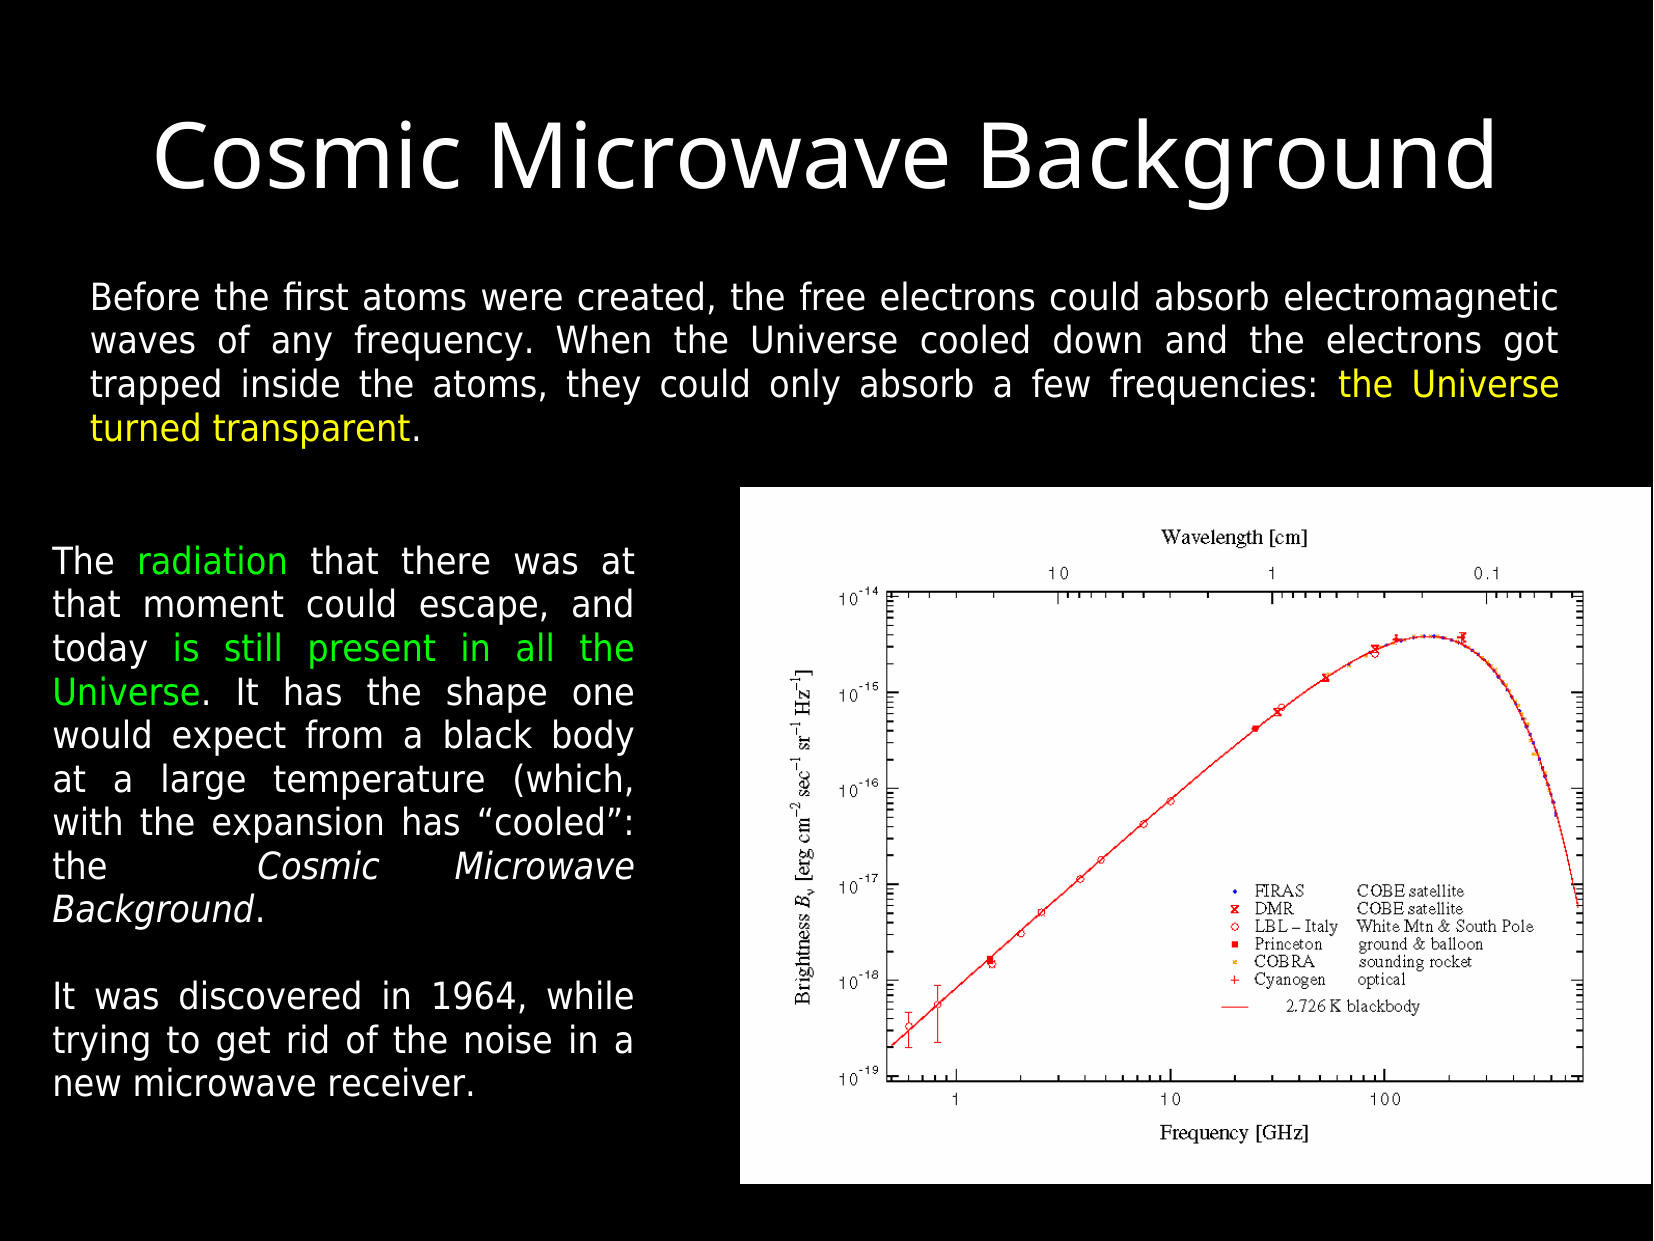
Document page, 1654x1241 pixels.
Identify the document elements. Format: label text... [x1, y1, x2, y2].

text_box The radiation that there was at that moment could escape, and today is still present in all the Universe. It has the shape one would expect from a black body at a large temperature (which, with the expansion has “cooled”: the Cosmic Microwave Background. It was discovered in 1964, while trying to get rid of the noise in a new microwave receiver. [37, 532, 651, 1187]
title Cosmic Microwave Background [82, 56, 1571, 250]
picture [740, 487, 1651, 1184]
text_box Before the first atoms were created, the free electrons could absorb electromagnetic waves of any frequency. When the Universe cooled down and the electrons got trapped inside the atoms, they could only absorb a few frequencies: the Universe turned transparent. [75, 268, 1576, 458]
